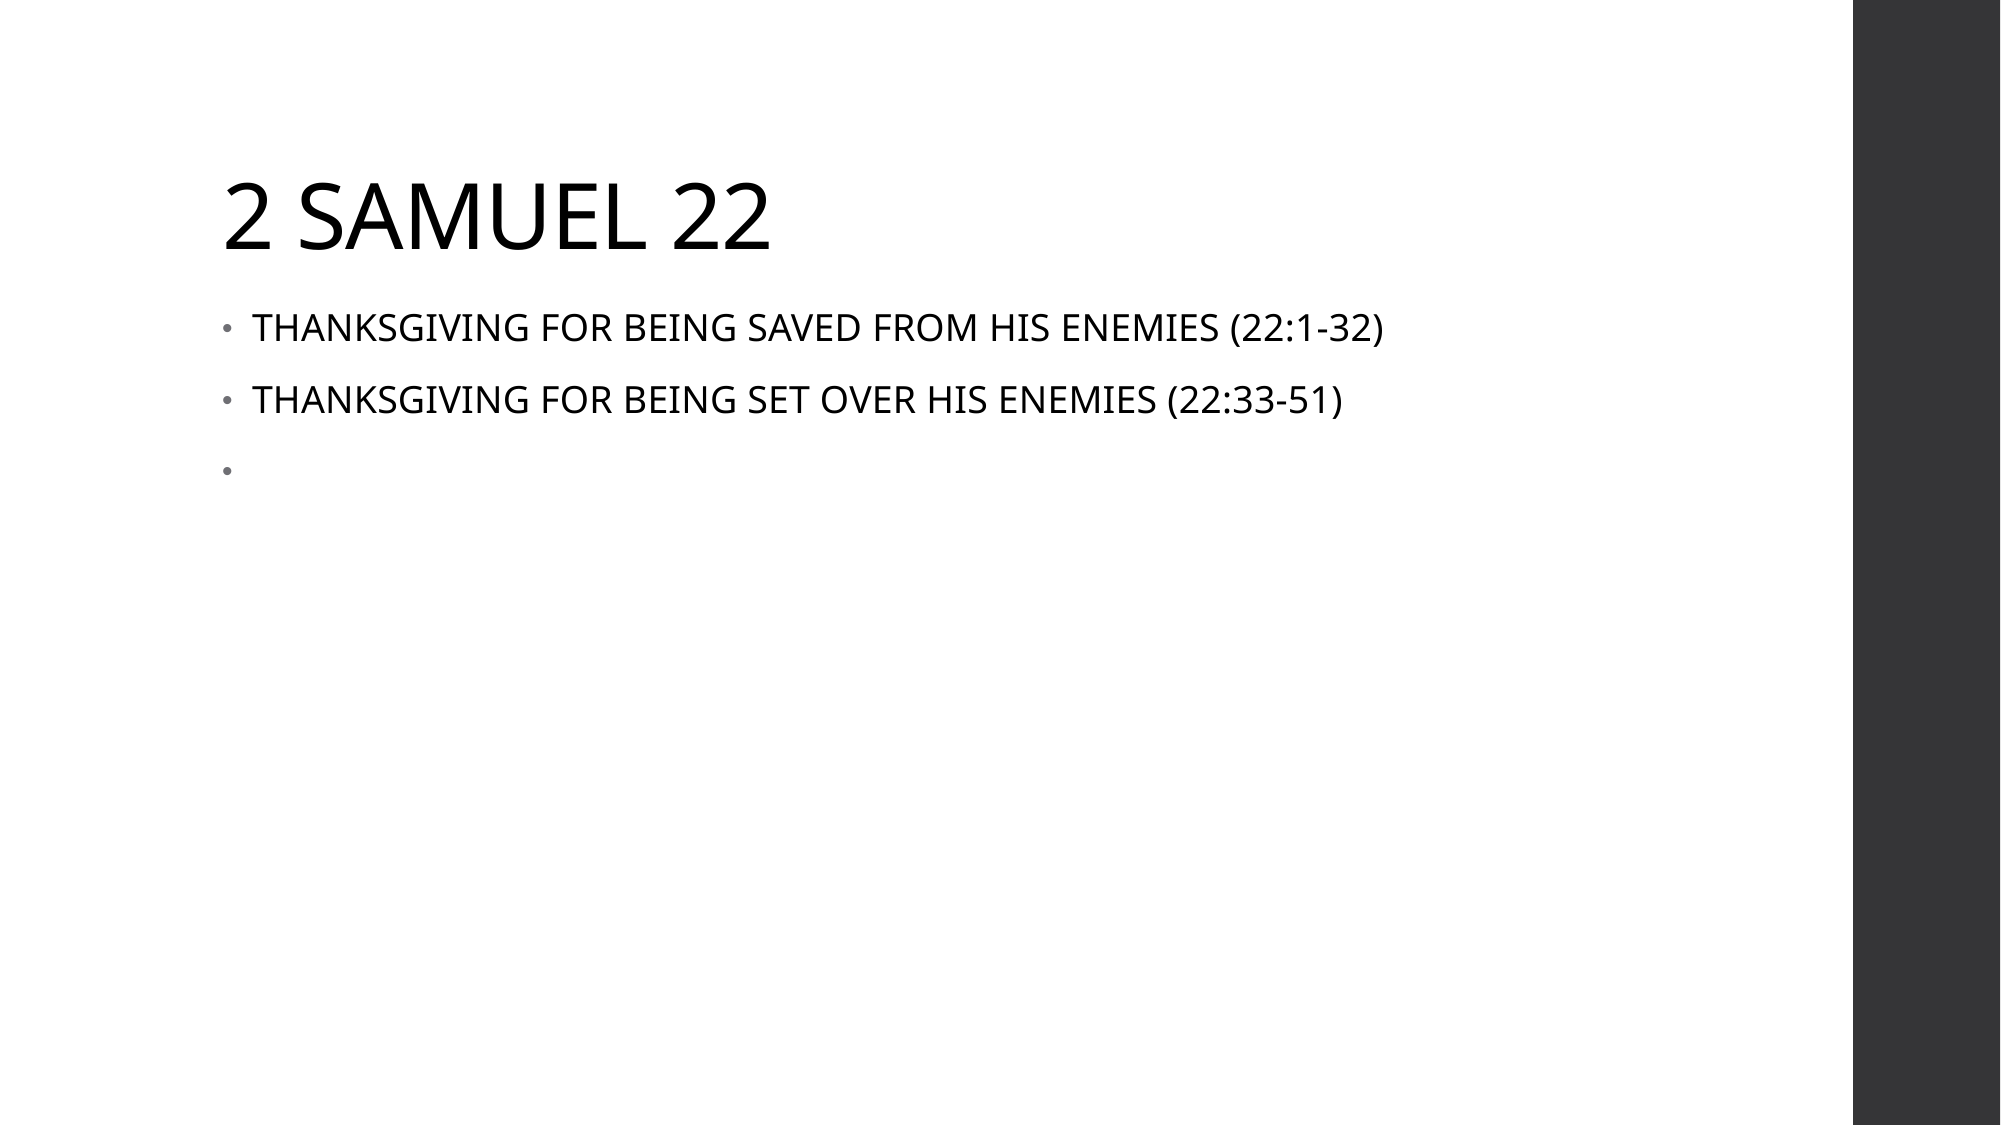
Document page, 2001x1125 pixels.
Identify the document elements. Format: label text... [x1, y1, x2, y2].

title 2 SAMUEL 22 [206, 60, 1797, 278]
list THANKSGIVING FOR BEING SAVED FROM HIS ENEMIES (22:1-32) THANKSGIVING FOR BEING SET OVER HIS ENEMIES (22:33-51) [206, 299, 1617, 1014]
